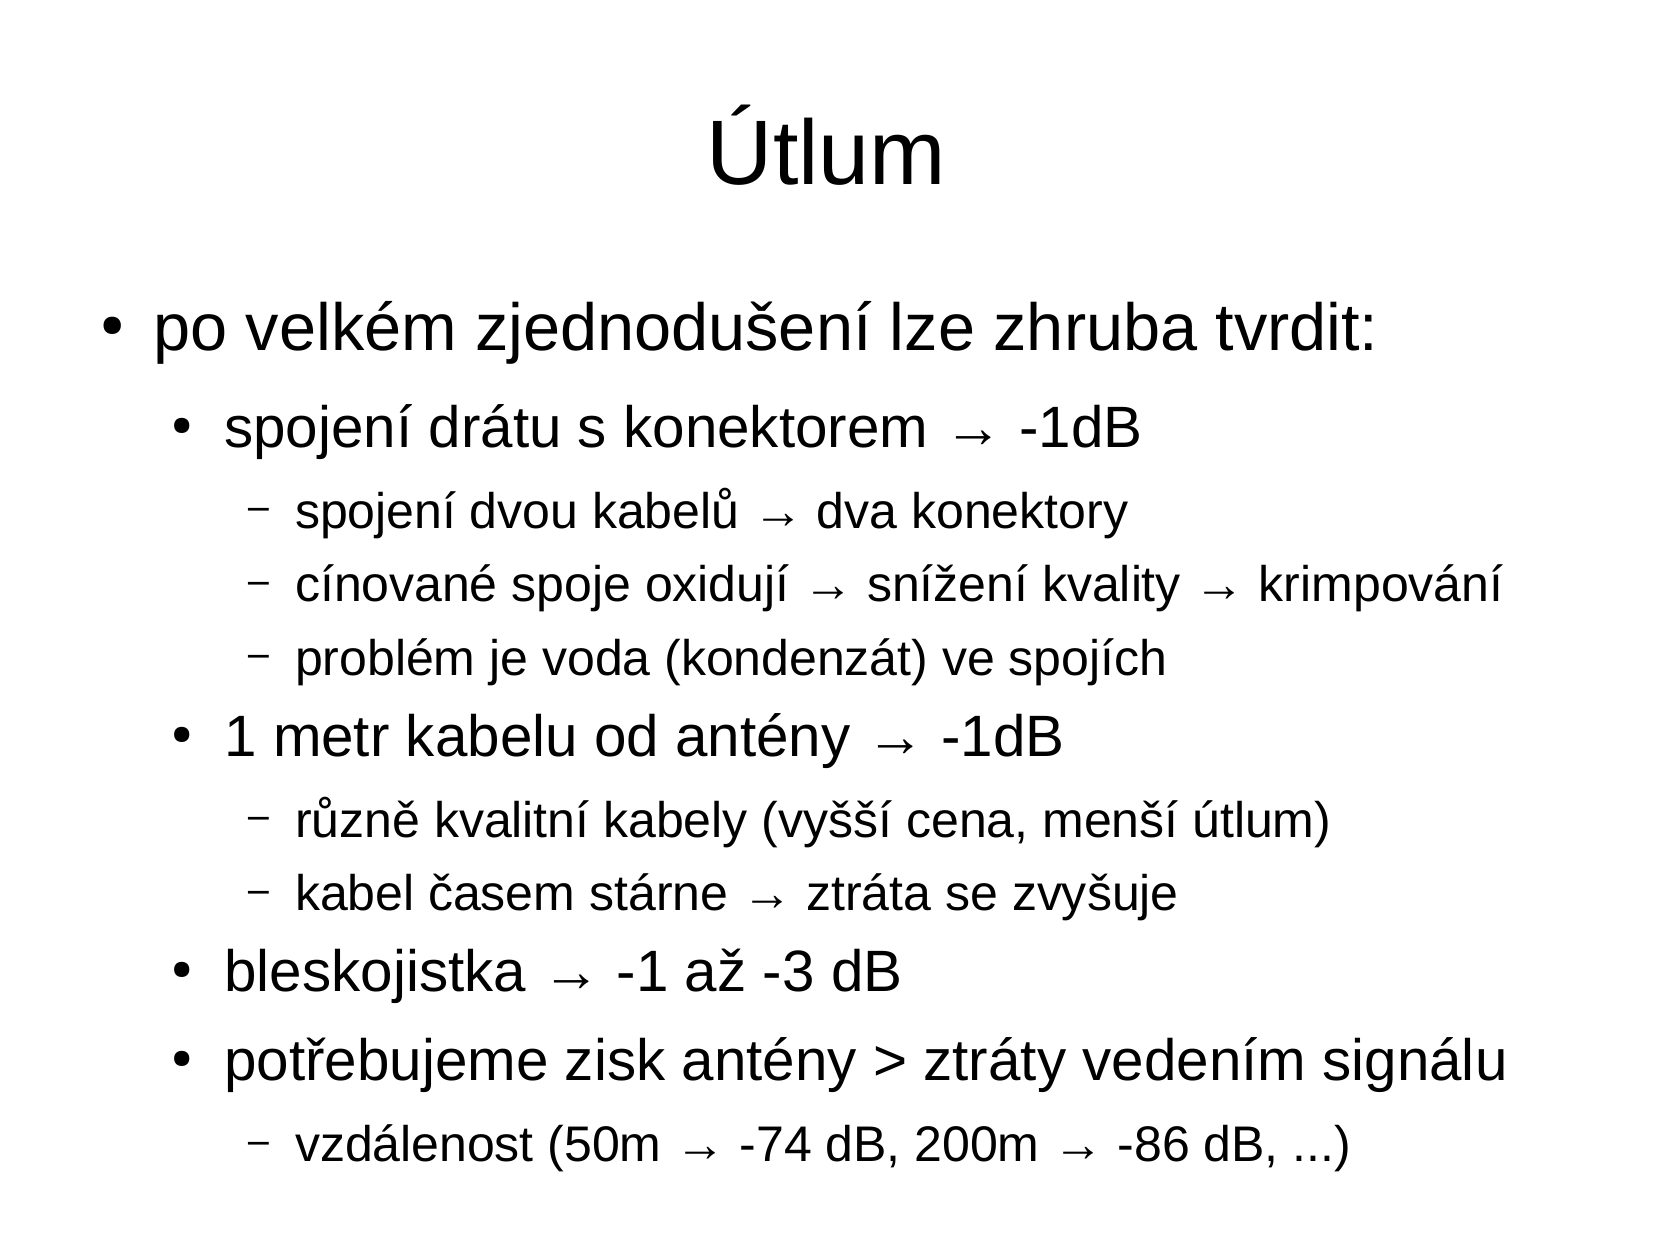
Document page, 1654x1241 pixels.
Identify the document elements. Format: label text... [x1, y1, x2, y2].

title Útlum [82, 49, 1571, 257]
list po velkém zjednodušení lze zhruba tvrdit: spojení drátu s konektorem → -1dB spojení dvou kabelů → dva konektory cínované spoje oxidují → snížení kvality → krimpování problém je voda (kondenzát) ve spojích 1 metr kabelu od antény → -1dB různě kvalitní kabely (vyšší cena, menší útlum) kabel časem stárne → ztráta se zvyšuje bleskojistka → -1 až -3 dB potřebujeme zisk antény > ztráty vedením signálu vzdálenost (50m → -74 dB, 200m → -86 dB, ...) [82, 290, 1571, 1182]
